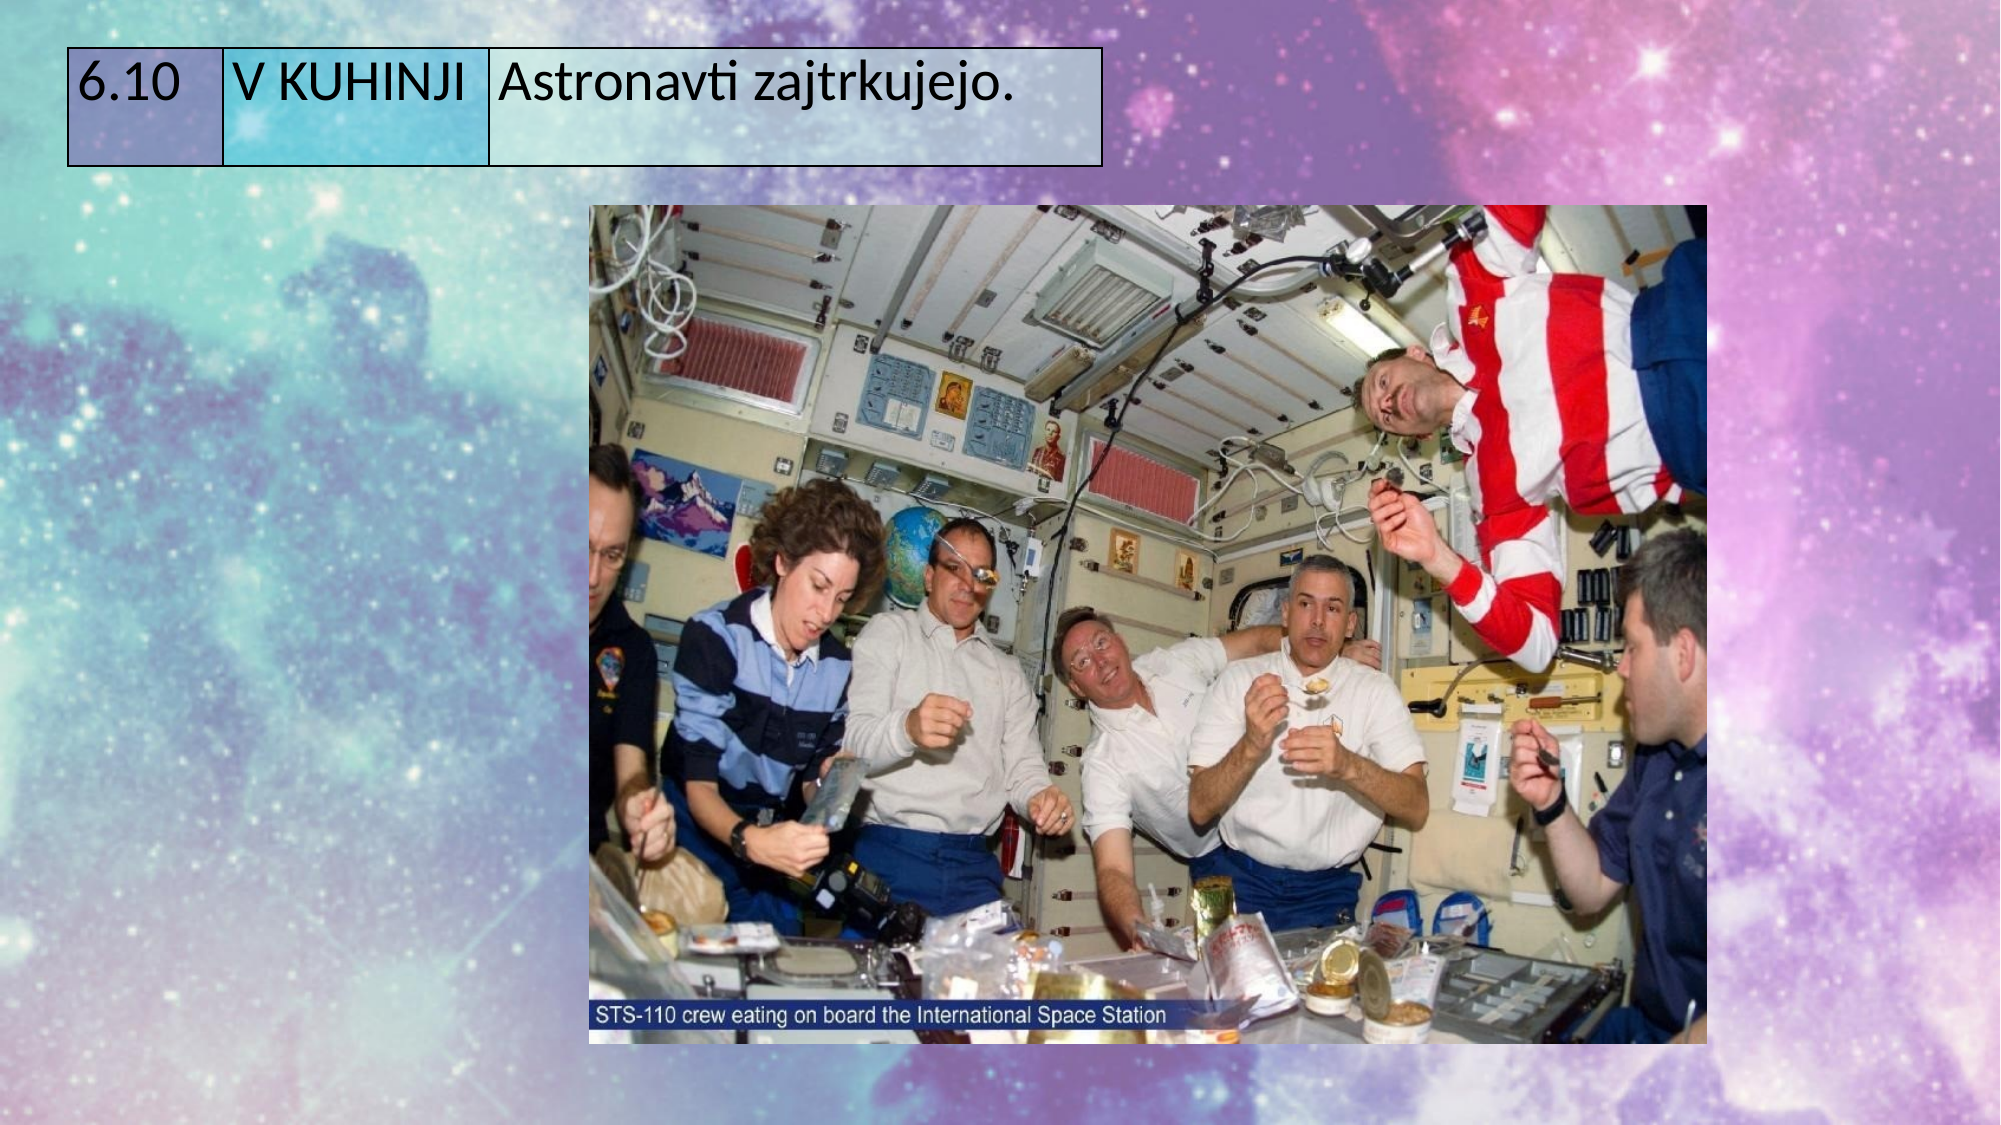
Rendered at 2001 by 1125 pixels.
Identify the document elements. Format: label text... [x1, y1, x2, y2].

table_header 6.10 [69, 49, 222, 165]
table_header V KUHINJI [224, 49, 488, 165]
picture [0, 0, 2001, 1125]
table_header Astronavti zajtrkujejo. [490, 49, 1101, 165]
